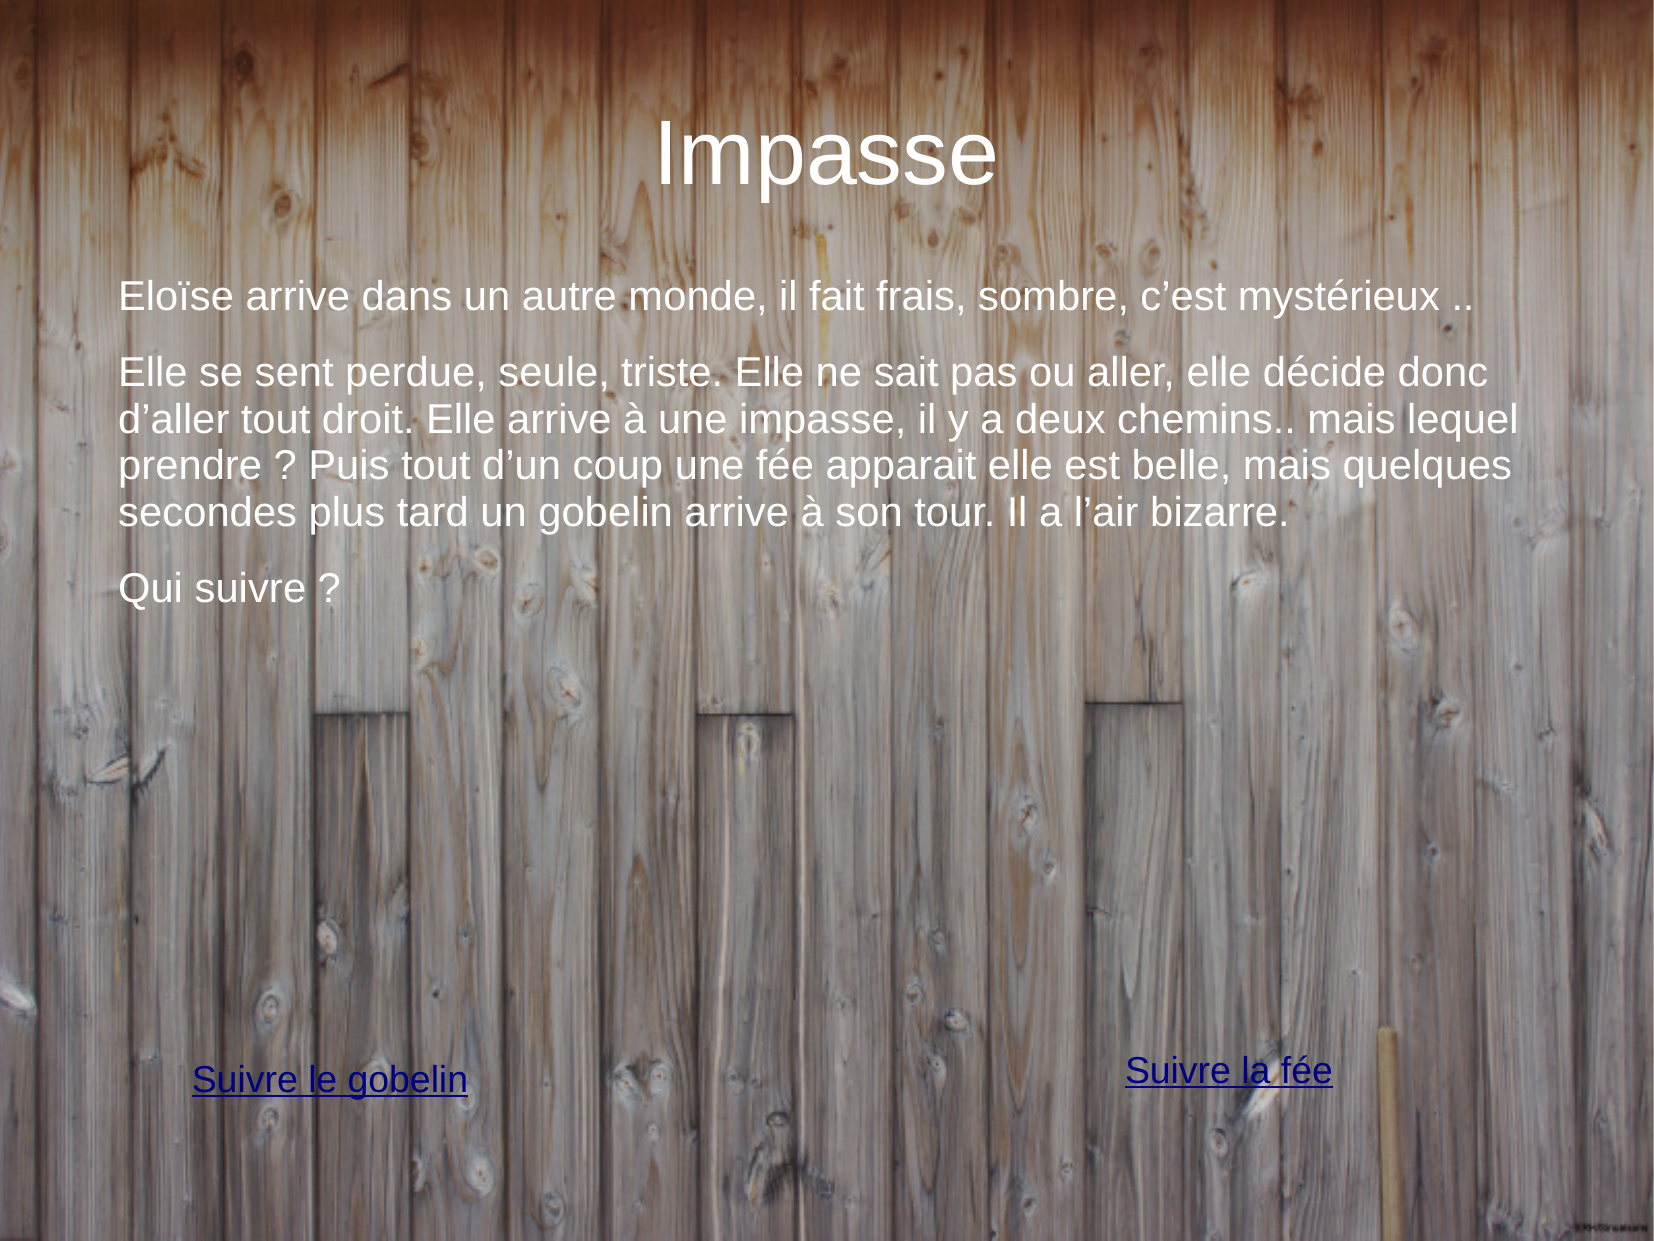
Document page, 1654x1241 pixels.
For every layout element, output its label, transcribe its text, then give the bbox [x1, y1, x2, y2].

text_box Suivre le gobelin [177, 1051, 520, 1108]
text_box Suivre la fée [1110, 1042, 1441, 1099]
title Impasse [82, 49, 1571, 257]
picture [0, 0, 1654, 1241]
list Eloïse arrive dans un autre monde, il fait frais, sombre, c’est mystérieux .. Elle se sent perdue, seule, triste. Elle ne sait pas ou aller, elle décide donc d’aller tout droit. Elle arrive à une impasse, il y a deux chemins.. mais lequel prendre ? Puis tout d’un coup une fée apparait elle est belle, mais quelques secondes plus tard un gobelin arrive à son tour. Il a l’air bizarre. Qui suivre ? [47, 272, 1536, 993]
